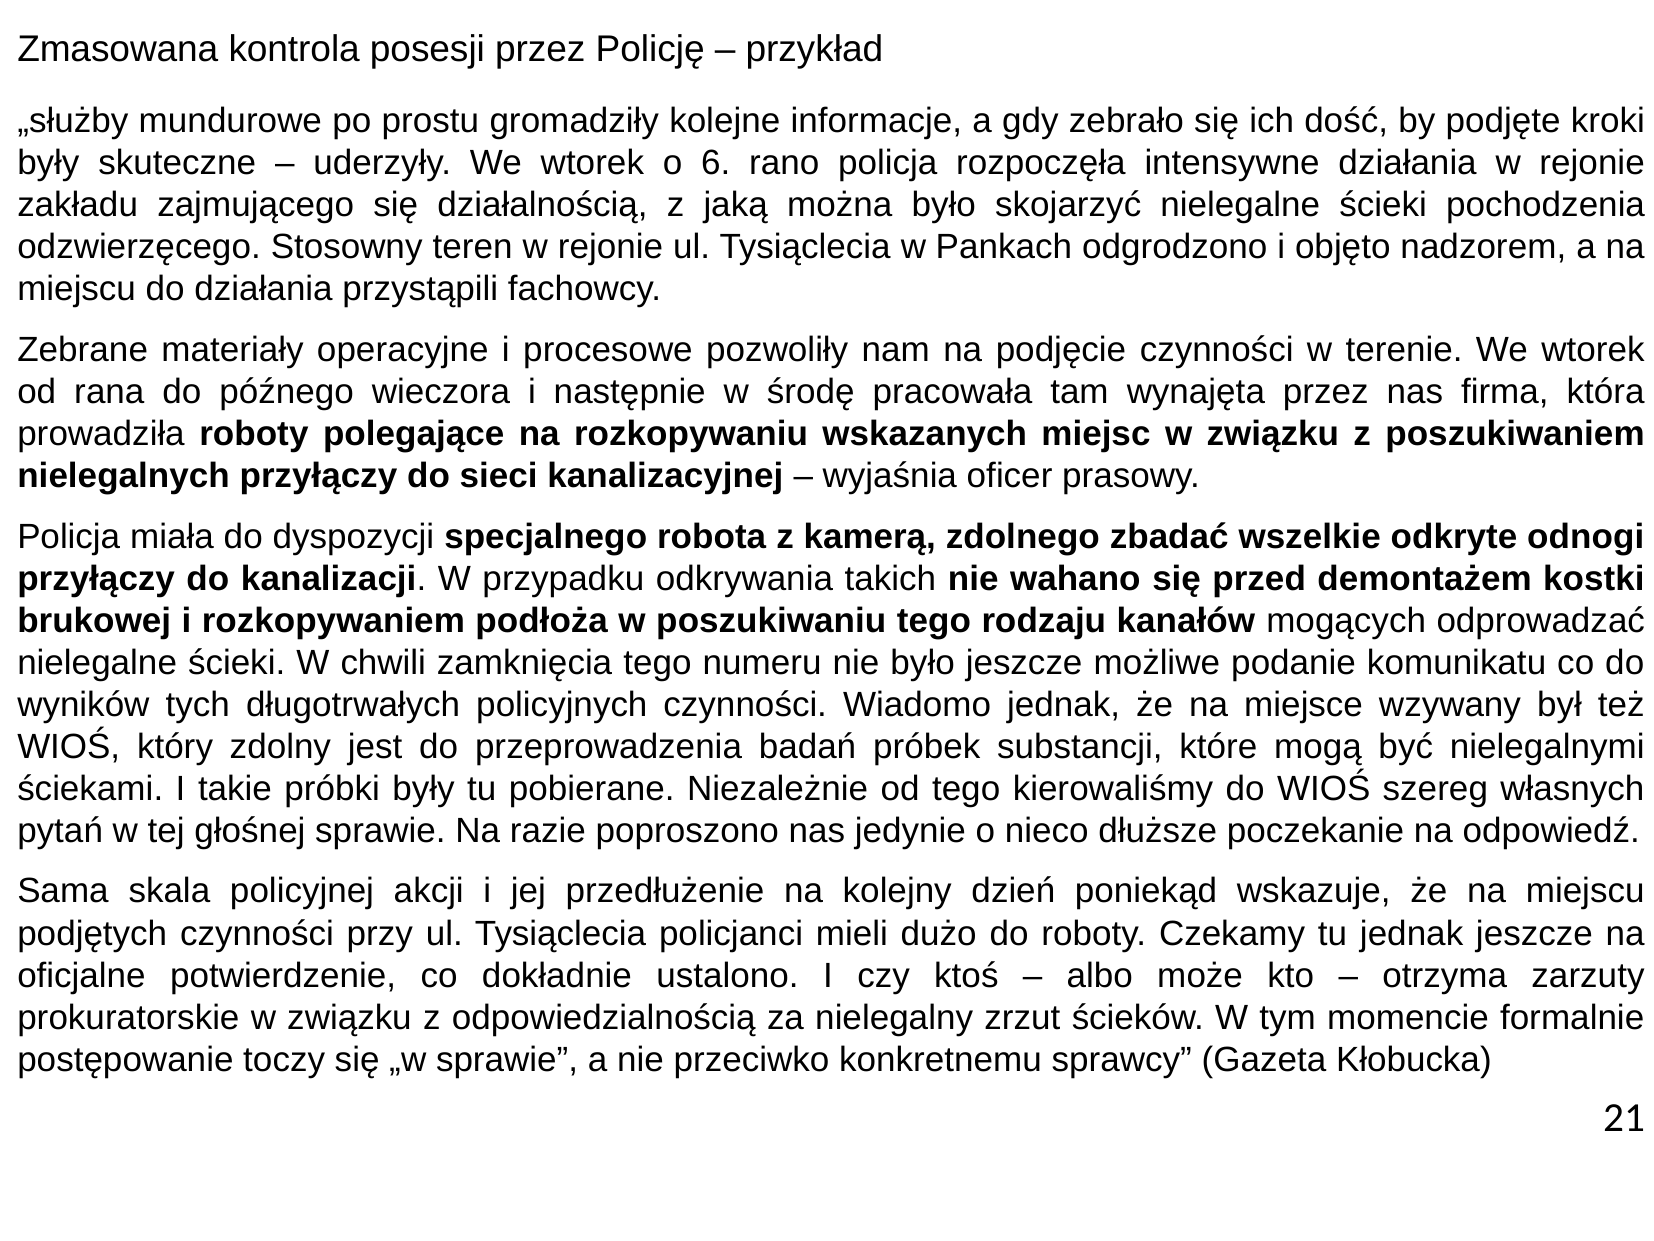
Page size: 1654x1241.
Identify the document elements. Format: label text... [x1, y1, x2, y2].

list Zmasowana kontrola posesji przez Policję – przykład „służby mundurowe po prostu gromadziły kolejne informacje, a gdy zebrało się ich dość, by podjęte kroki były skuteczne – uderzyły. We wtorek o 6. rano policja rozpoczęła intensywne działania w rejonie zakładu zajmującego się działalnością, z jaką można było skojarzyć nielegalne ścieki pochodzenia odzwierzęcego. Stosowny teren w rejonie ul. Tysiąclecia w Pankach odgrodzono i objęto nadzorem, a na miejscu do działania przystąpili fachowcy. Zebrane materiały operacyjne i procesowe pozwoliły nam na podjęcie czynności w terenie. We wtorek od rana do późnego wieczora i następnie w środę pracowała tam wynajęta przez nas firma, która prowadziła roboty polegające na rozkopywaniu wskazanych miejsc w związku z poszukiwaniem nielegalnych przyłączy do sieci kanalizacyjnej – wyjaśnia oficer prasowy. Policja miała do dyspozycji specjalnego robota z kamerą, zdolnego zbadać wszelkie odkryte odnogi przyłączy do kanalizacji. W przypadku odkrywania takich nie wahano się przed demontażem kostki brukowej i rozkopywaniem podłoża w poszukiwaniu tego rodzaju kanałów mogących odprowadzać nielegalne ścieki. W chwili zamknięcia tego numeru nie było jeszcze możliwe podanie komunikatu co do wyników tych długotrwałych policyjnych czynności. Wiadomo jednak, że na miejsce wzywany był też WIOŚ, który zdolny jest do przeprowadzenia badań próbek substancji, które mogą być nielegalnymi ściekami. I takie próbki były tu pobierane. Niezależnie od tego kierowaliśmy do WIOŚ szereg własnych pytań w tej głośnej sprawie. Na razie poproszono nas jedynie o nieco dłuższe poczekanie na odpowiedź. Sama skala policyjnej akcji i jej przedłużenie na kolejny dzień poniekąd wskazuje, że na miejscu podjętych czynności przy ul. Tysiąclecia policjanci mieli dużo do roboty. Czekamy tu jednak jeszcze na oficjalne potwierdzenie, co dokładnie ustalono. I czy ktoś – albo może kto – otrzyma zarzuty prokuratorskie w związku z odpowiedzialnością za nielegalny zrzut ścieków. W tym momencie formalnie postępowanie toczy się „w sprawie”, a nie przeciwko konkretnemu sprawcy” (Gazeta Kłobucka) 21 [17, 23, 1645, 1235]
